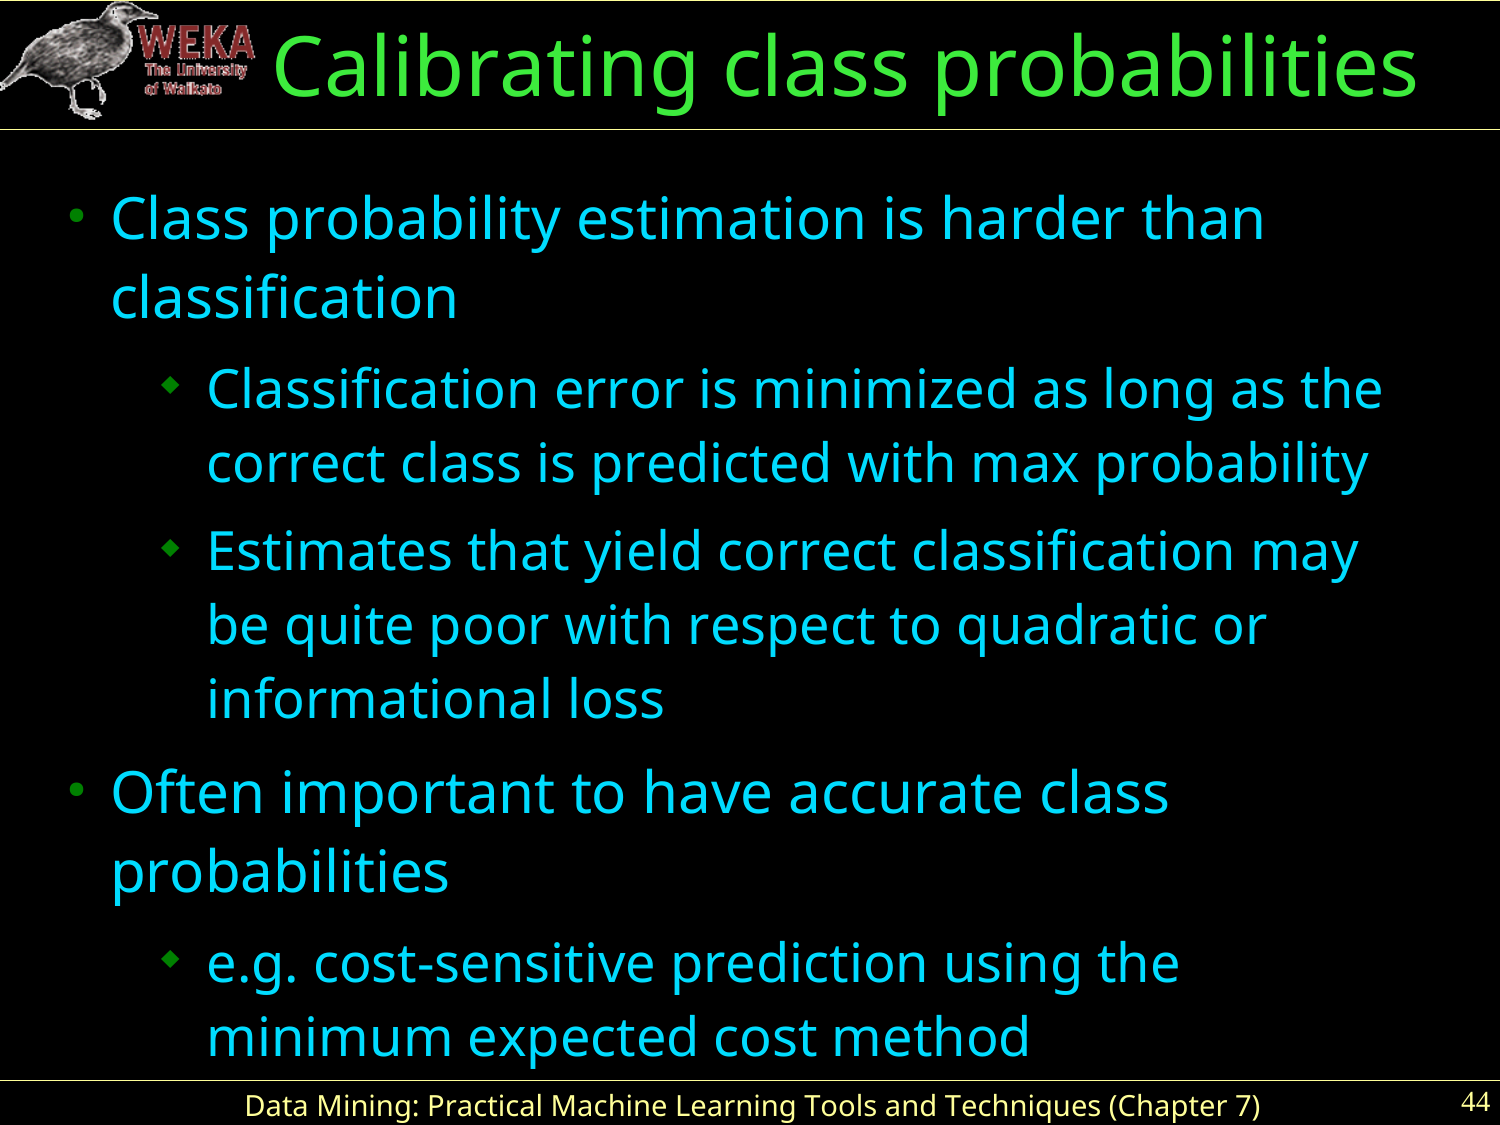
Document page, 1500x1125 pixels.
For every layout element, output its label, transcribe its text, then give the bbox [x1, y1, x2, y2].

list Class probability estimation is harder than classification Classification error is minimized as long as the correct class is predicted with max probability Estimates that yield correct classification may be quite poor with respect to quadratic or informational loss Often important to have accurate class probabilities e.g. cost-sensitive prediction using the minimum expected cost method [67, 177, 1418, 1093]
title Calibrating class probabilities [263, 0, 1500, 159]
picture [0, 1, 263, 129]
